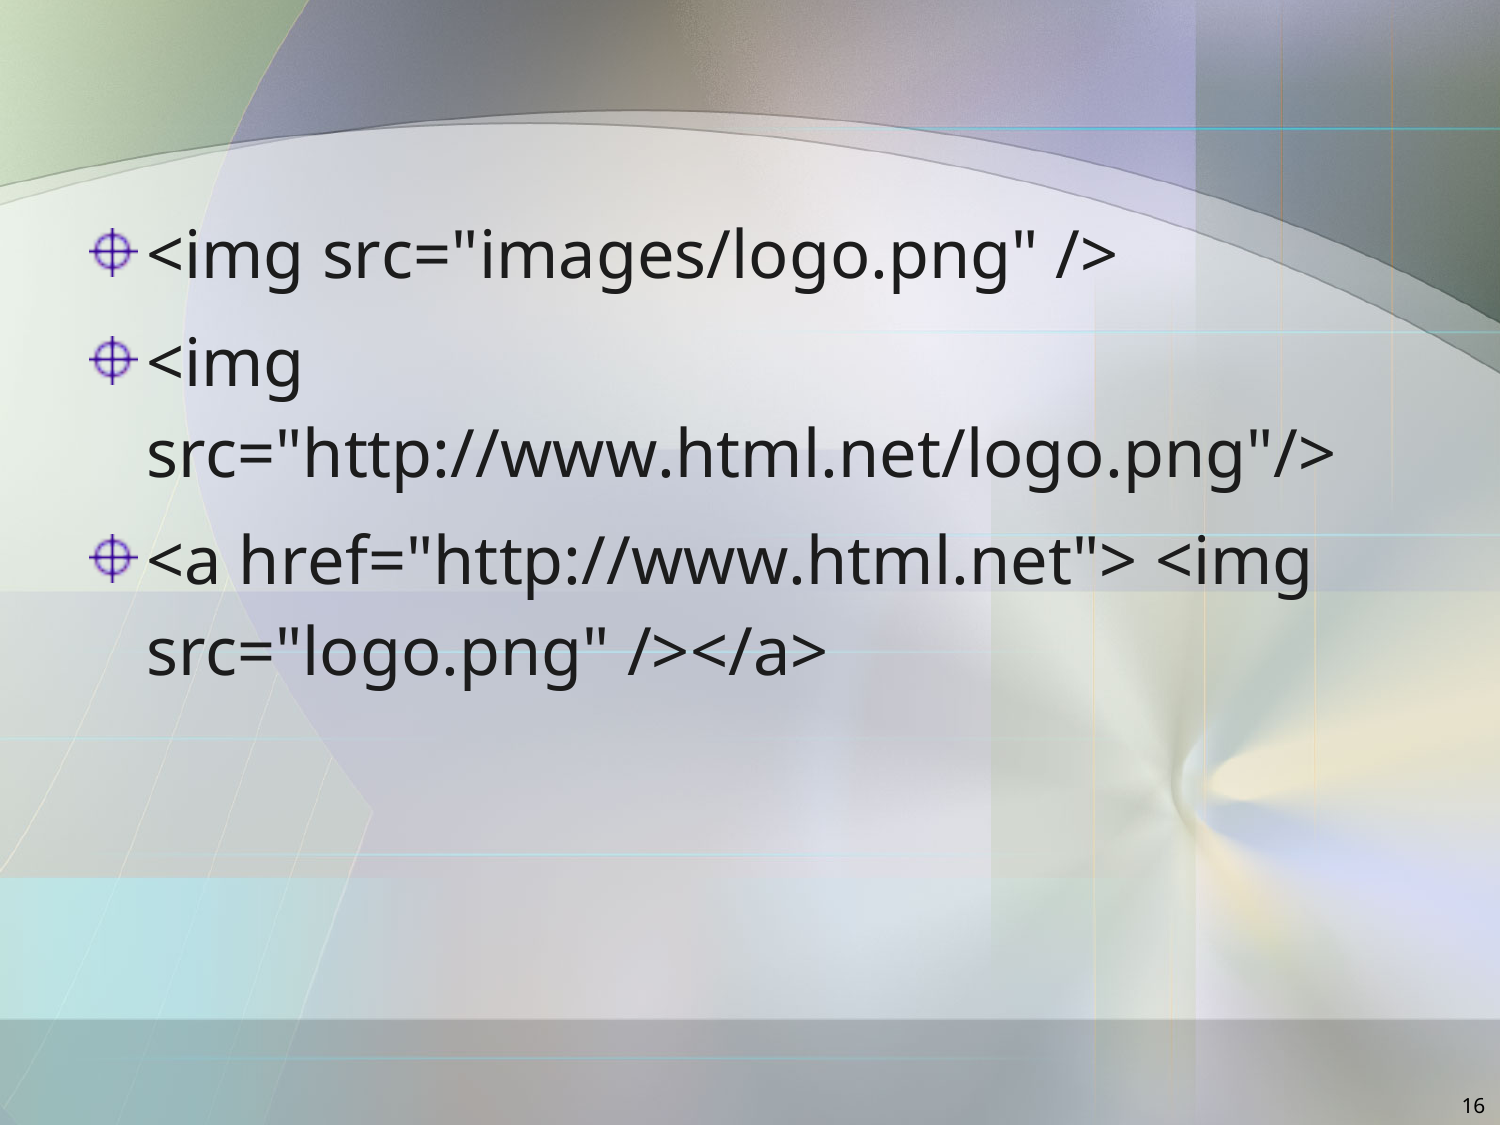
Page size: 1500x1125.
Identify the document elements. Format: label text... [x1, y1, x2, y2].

picture [0, 0, 1500, 1125]
list <img src="images/logo.png" /> <img src="http://www.html.net/logo.png"/> <a href="http://www.html.net"> <img src="logo.png" /></a> [75, 199, 1500, 1063]
